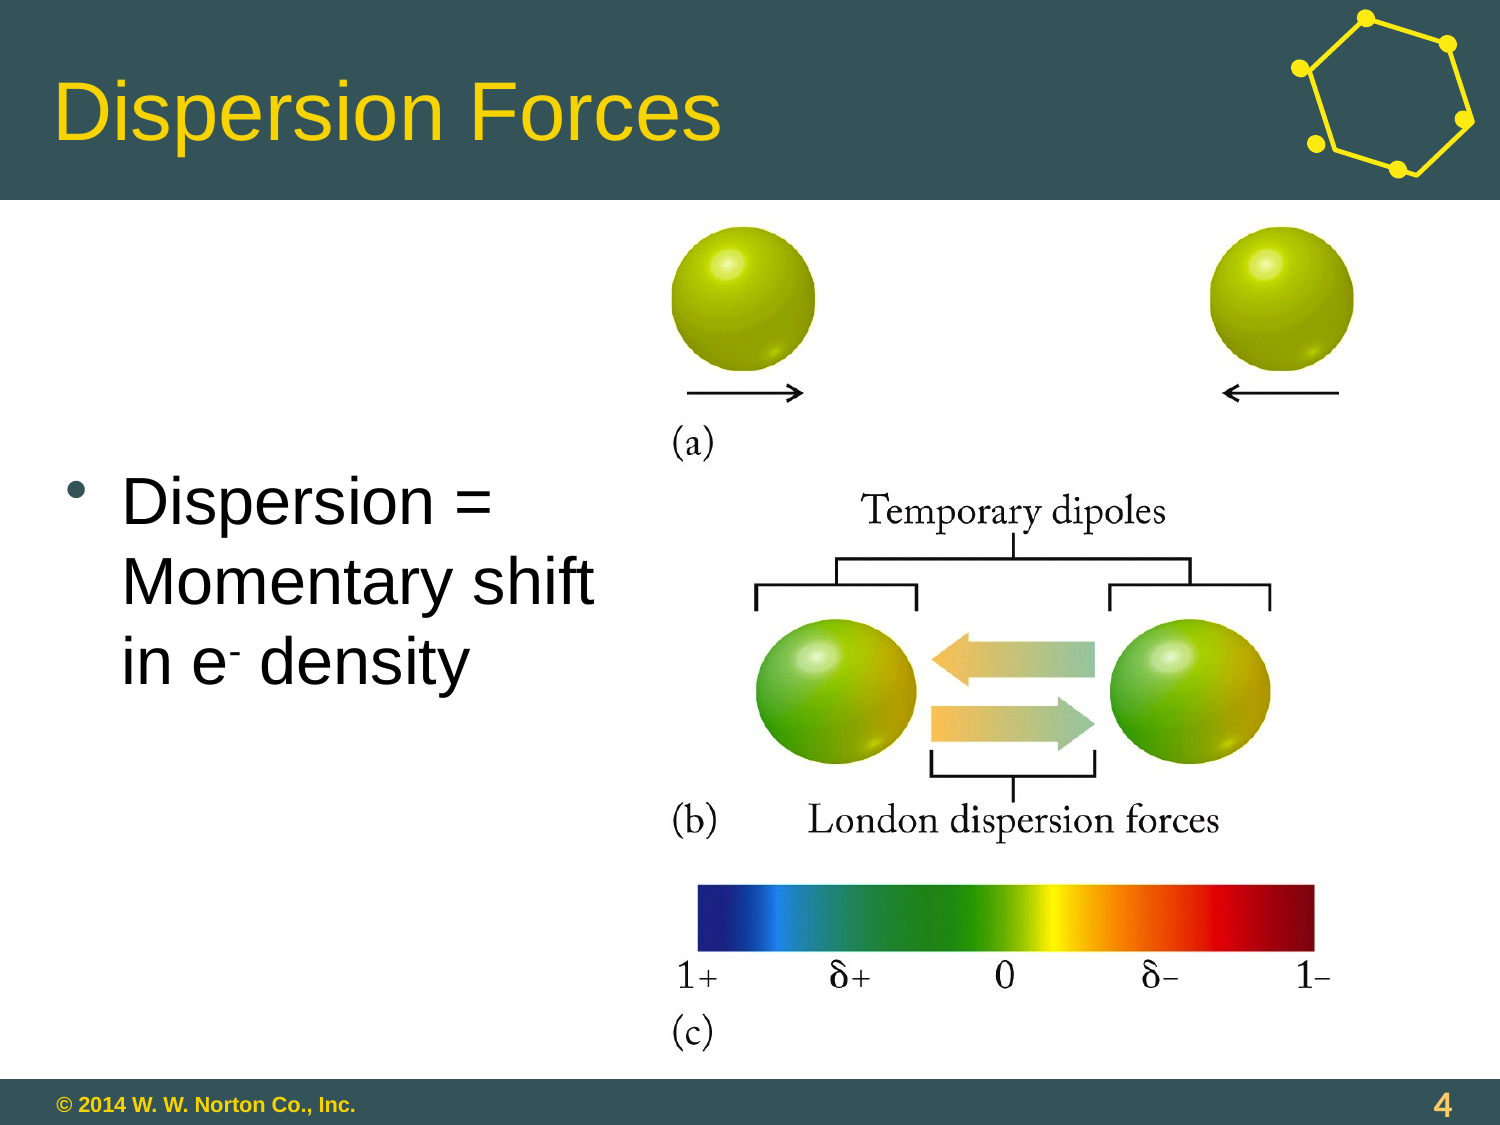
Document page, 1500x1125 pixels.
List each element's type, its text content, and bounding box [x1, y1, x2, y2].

title Dispersion Forces [37, 19, 1118, 195]
picture [655, 217, 1375, 1063]
slide_number <number> [1417, 1076, 1468, 1125]
list Dispersion = Momentary shift in e- density [50, 450, 613, 713]
